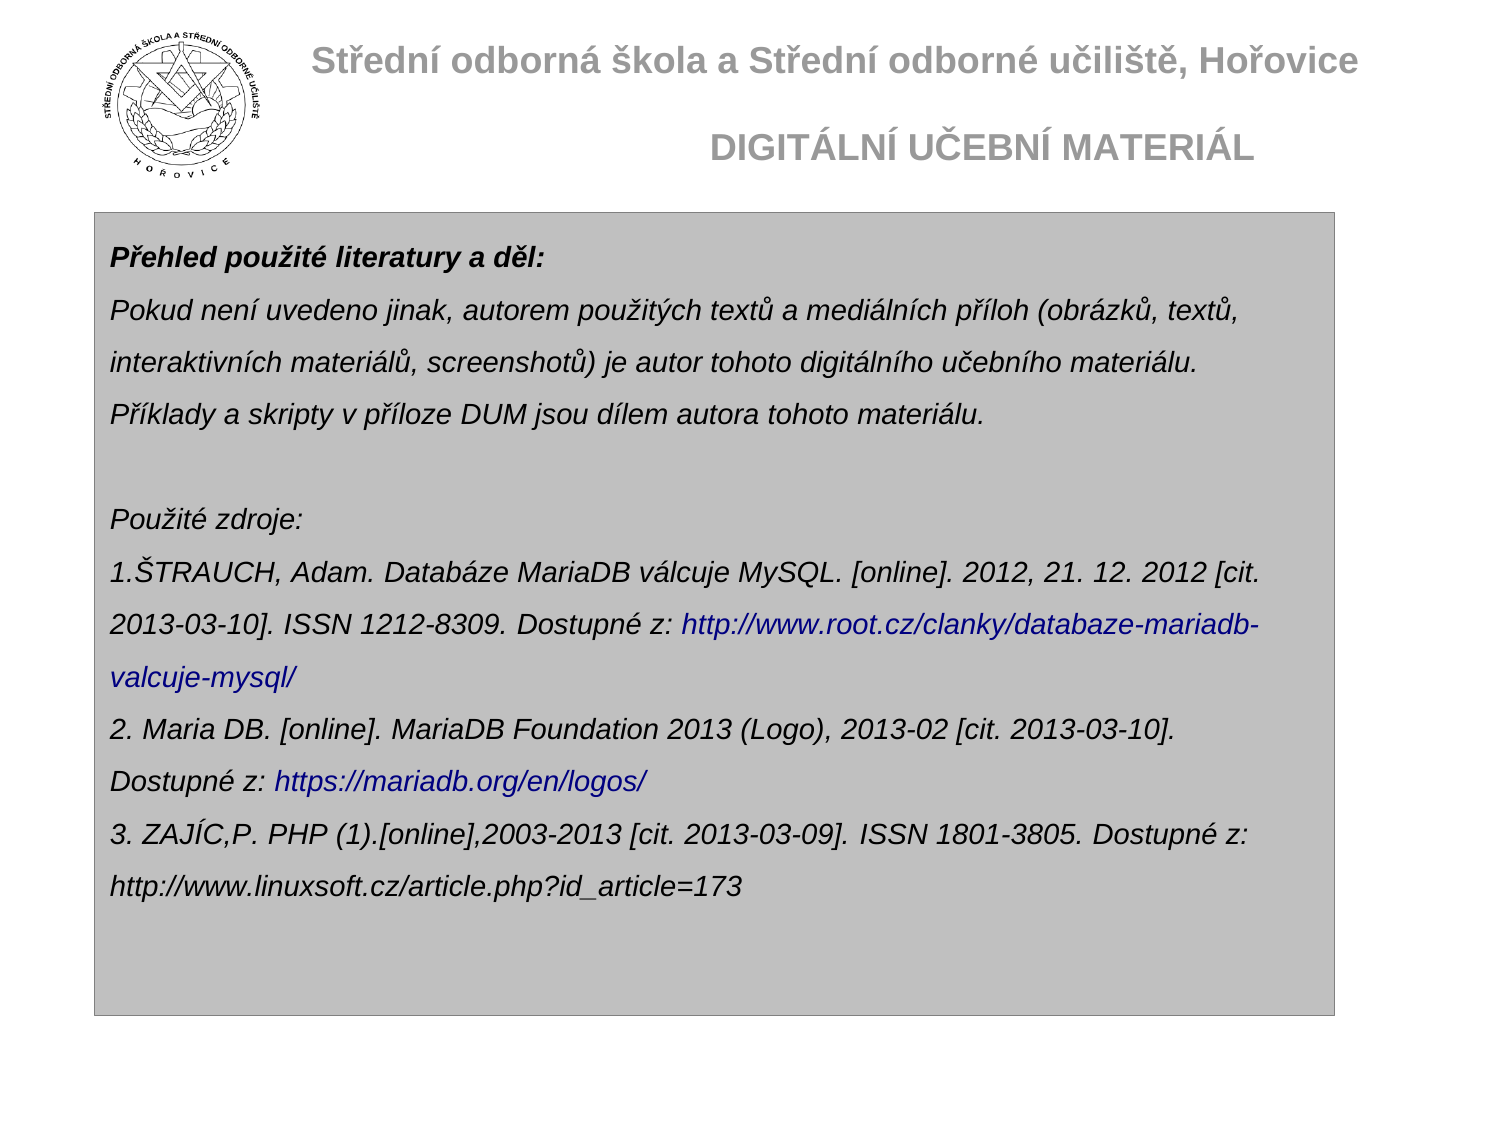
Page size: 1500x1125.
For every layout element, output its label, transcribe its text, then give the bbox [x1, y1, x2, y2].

text_box Přehled použité literatury a děl: Pokud není uvedeno jinak, autorem použitých textů a mediálních příloh (obrázků, textů, interaktivních materiálů, screenshotů) je autor tohoto digitálního učebního materiálu. Příklady a skripty v příloze DUM jsou dílem autora tohoto materiálu. Použité zdroje: 1.ŠTRAUCH, Adam. Databáze MariaDB válcuje MySQL. [online]. 2012, 21. 12. 2012 [cit. 2013-03-10]. ISSN 1212-8309. Dostupné z: http://www.root.cz/clanky/databaze-mariadb-valcuje-mysql/ 2. Maria DB. [online]. MariaDB Foundation 2013 (Logo), 2013-02 [cit. 2013-03-10]. Dostupné z: https://mariadb.org/en/logos/ 3. ZAJÍC,P. PHP (1).[online],2003-2013 [cit. 2013-03-09]. ISSN 1801-3805. Dostupné z: http://www.linuxsoft.cz/article.php?id_article=173 [94, 212, 1335, 1016]
picture [102, 31, 260, 178]
